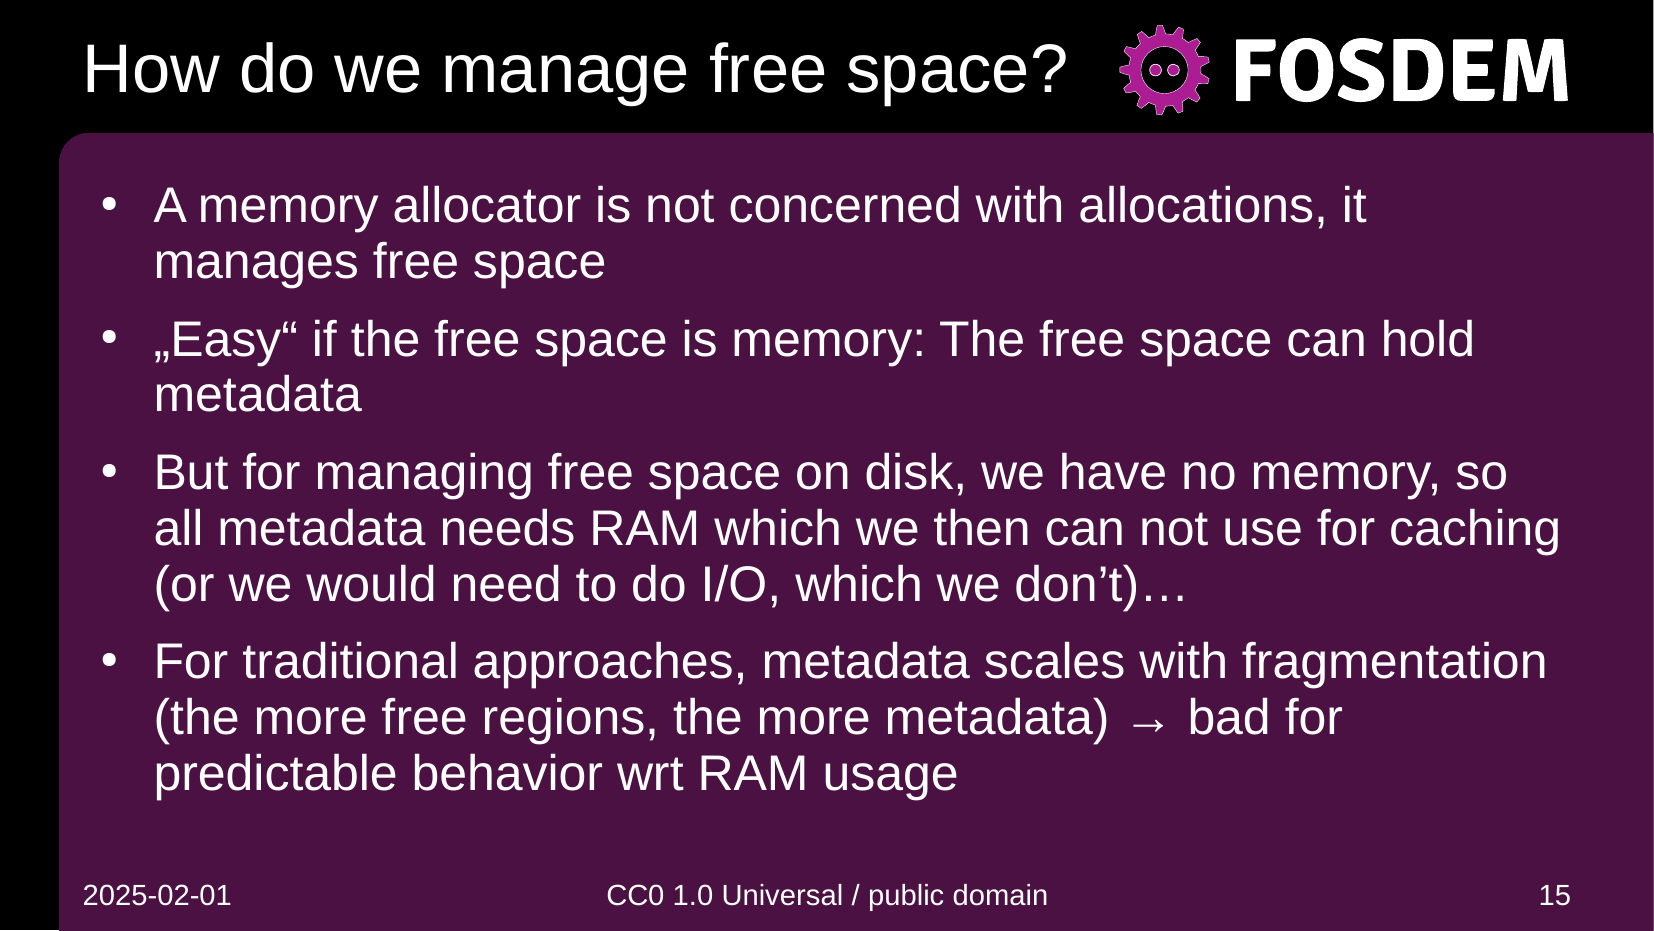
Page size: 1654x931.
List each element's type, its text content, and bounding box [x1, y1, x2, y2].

title How do we manage free space? [82, 0, 1093, 146]
list A memory allocator is not concerned with allocations, it manages free space „Easy“ if the free space is memory: The free space can hold metadata But for managing free space on disk, we have no memory, so all metadata needs RAM which we then can not use for caching (or we would need to do I/O, which we don’t)… For traditional approaches, metadata scales with fragmentation (the more free regions, the more metadata) → bad for predictable behavior wrt RAM usage [82, 177, 1571, 801]
